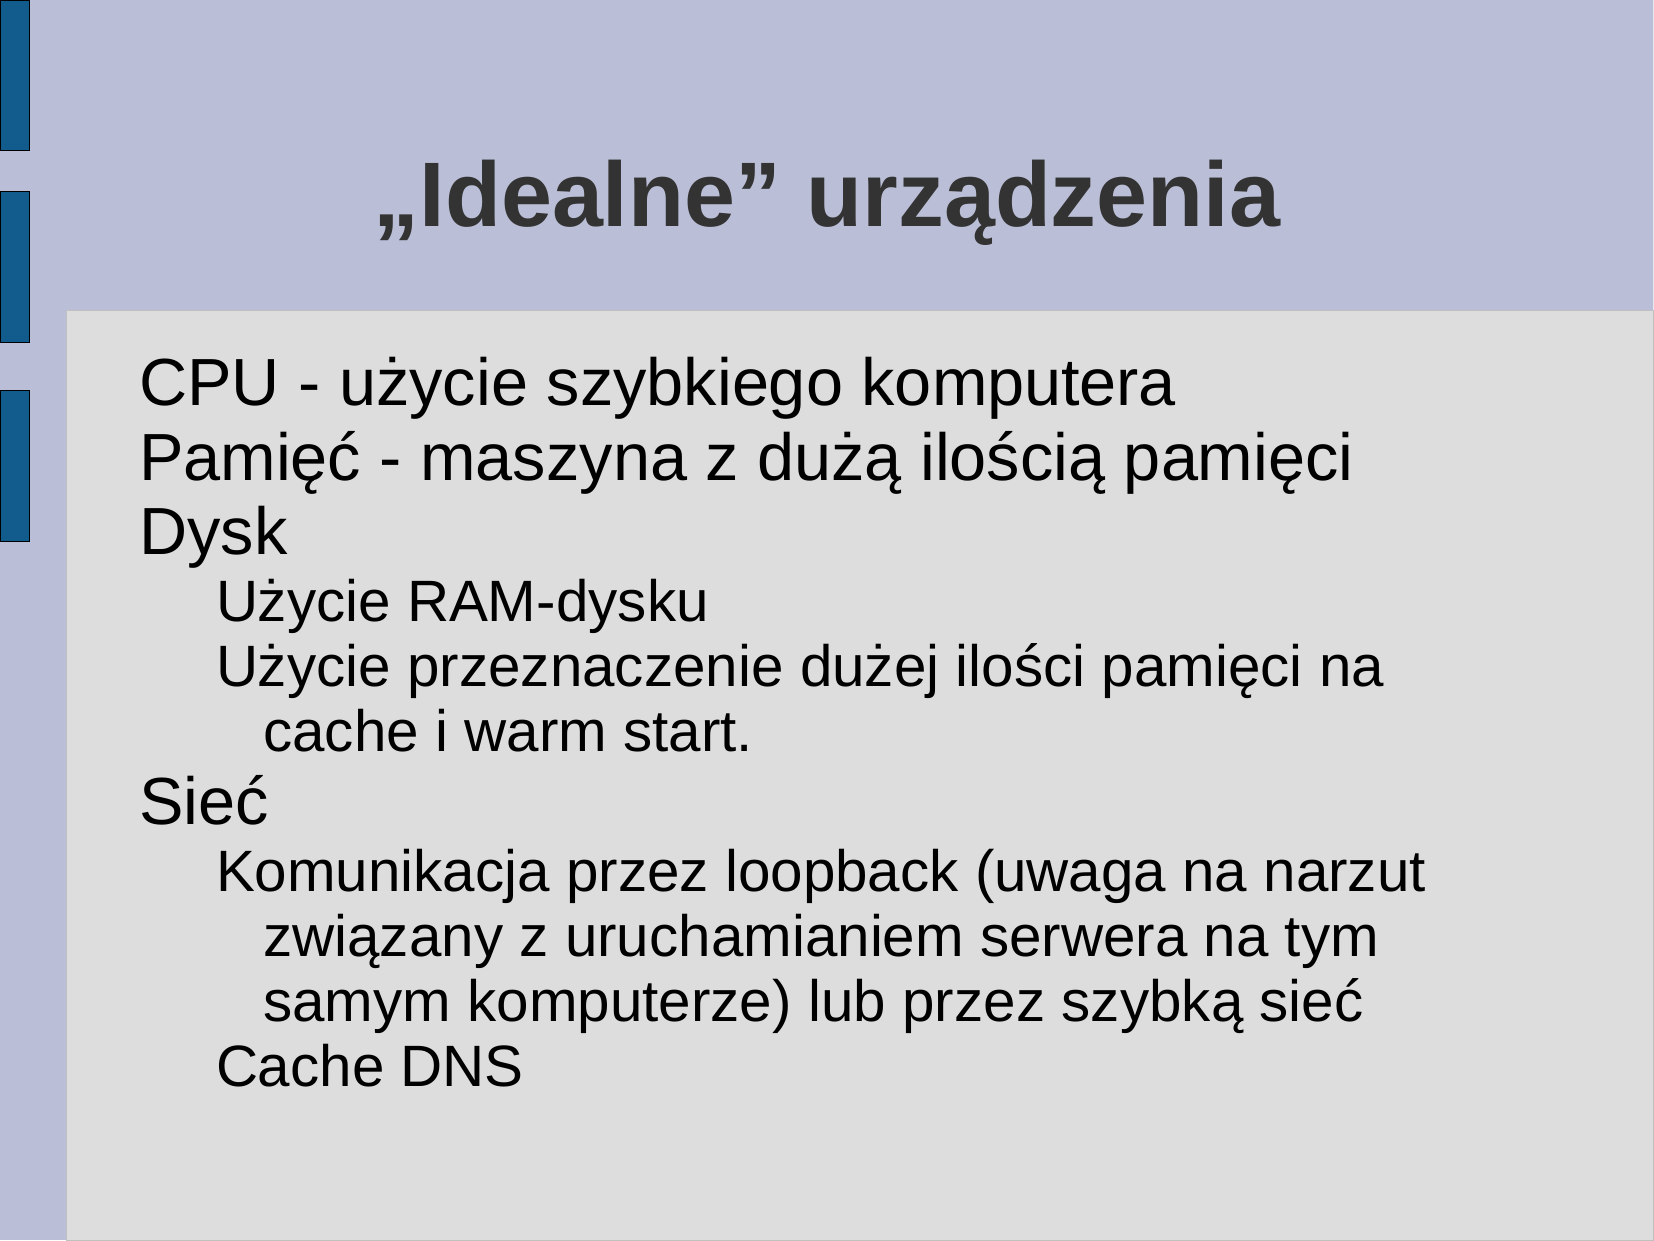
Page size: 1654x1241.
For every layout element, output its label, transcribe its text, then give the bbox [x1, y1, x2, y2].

list CPU - użycie szybkiego komputera Pamięć - maszyna z dużą ilością pamięci Dysk Użycie RAM-dysku Użycie przeznaczenie dużej ilości pamięci na cache i warm start. Sieć Komunikacja przez loopback (uwaga na narzut związany z uruchamianiem serwera na tym samym komputerze) lub przez szybką sieć Cache DNS [121, 344, 1534, 1186]
title „Idealne” urządzenia [121, 91, 1534, 299]
